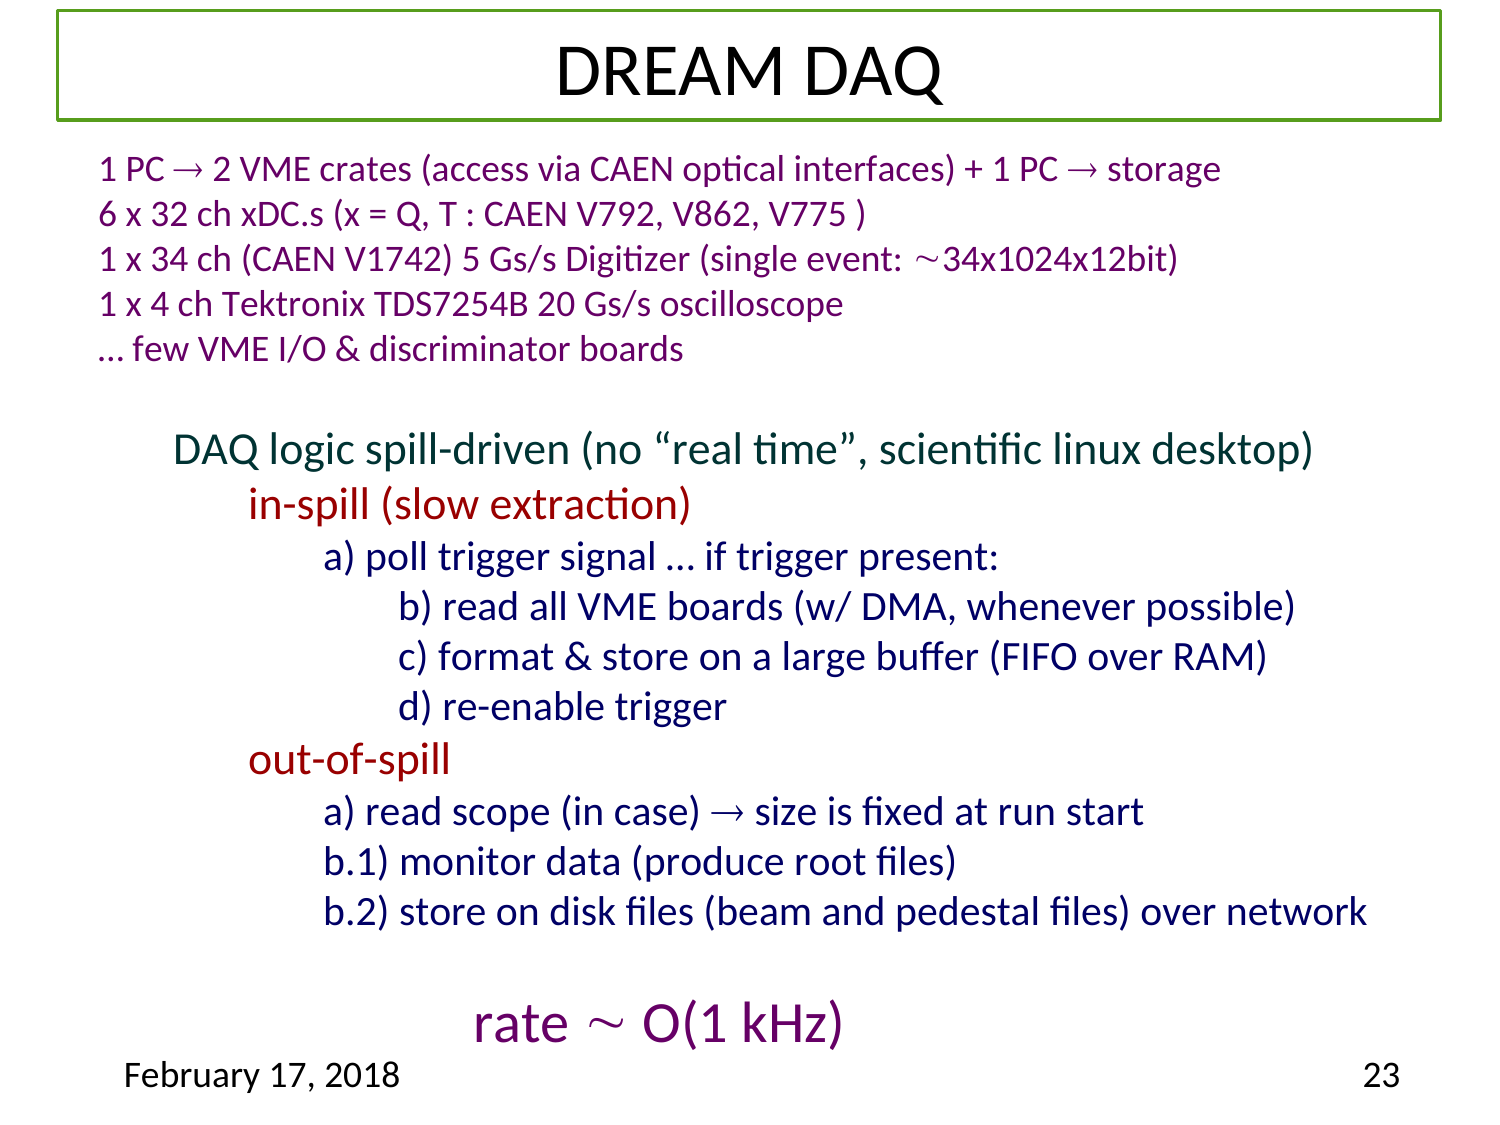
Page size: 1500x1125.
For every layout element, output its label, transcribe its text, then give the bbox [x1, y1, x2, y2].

title 1 PC  2 VME crates (access via CAEN optical interfaces) + 1 PC  storage 6 x 32 ch xDC.s (x = Q, T : CAEN V792, V862, V775 ) 1 x 34 ch (CAEN V1742) 5 Gs/s Digitizer (single event: ~34x1024x12bit) 1 x 4 ch Tektronix TDS7254B 20 Gs/s oscilloscope … few VME I/O & discriminator boards DAQ logic spill-driven (no “real time”, scientific linux desktop) in-spill (slow extraction) a) poll trigger signal … if trigger present: b) read all VME boards (w/ DMA, whenever possible) c) format & store on a large buffer (FIFO over RAM) d) re-enable trigger out-of-spill a) read scope (in case)  size is fixed at run start b.1) monitor data (produce root files) b.2) store on disk files (beam and pedestal files) over network rate ~ O(1 kHz) [83, 136, 1449, 1062]
title DREAM DAQ [57, 10, 1441, 121]
